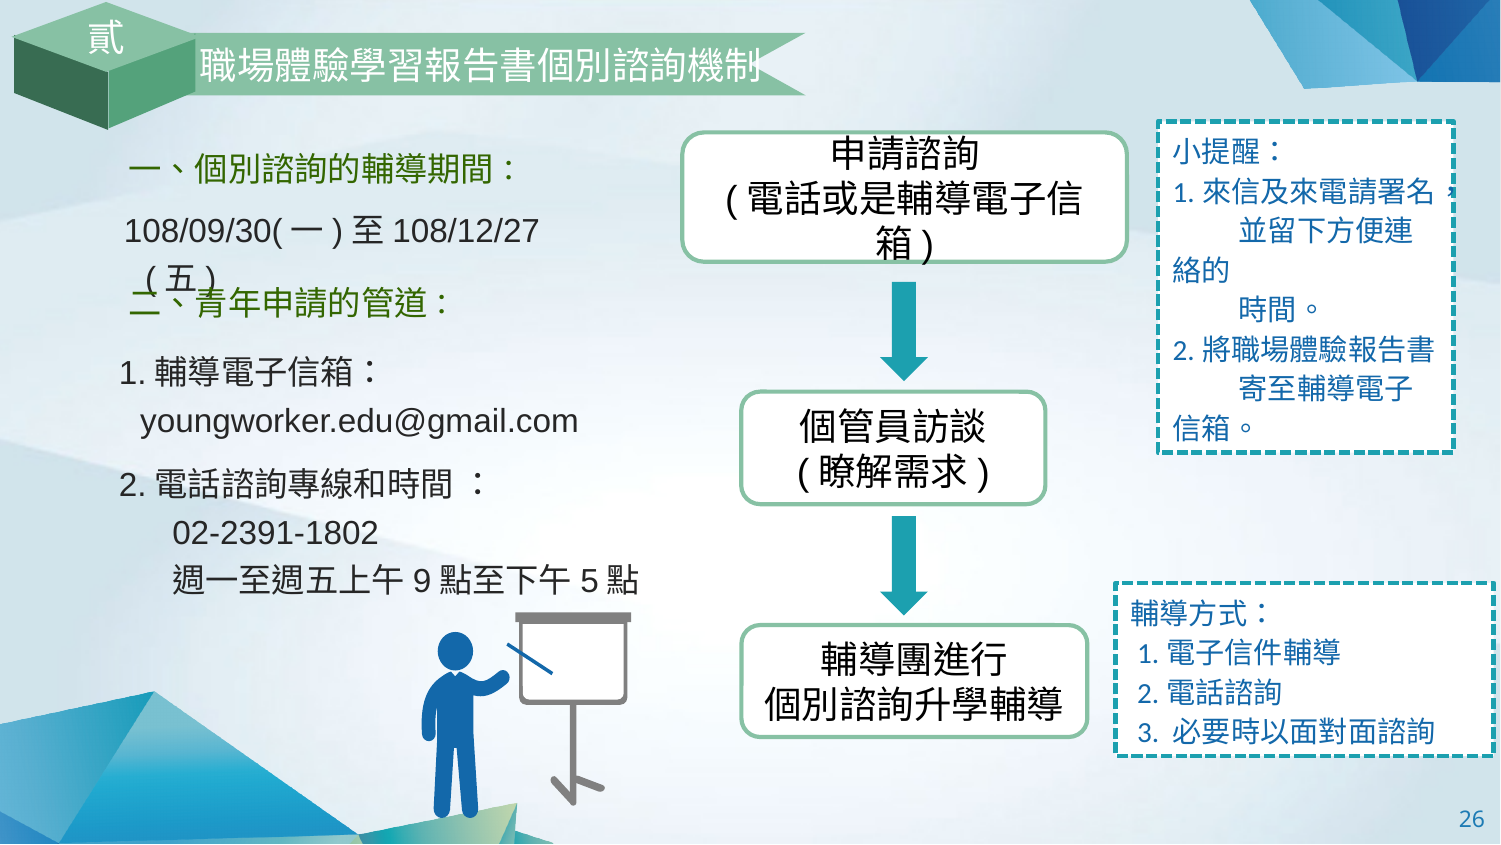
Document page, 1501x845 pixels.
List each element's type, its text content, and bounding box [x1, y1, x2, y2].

text_box 2.電話諮詢專線和時間 ： 02-2391-1802 週一至週五上午9點至下午5點 [6, 455, 767, 620]
text_box 小提醒： 1.來信及來電請署名， 並留下方便連絡的 時間。 2.將職場體驗報告書 寄至輔導電子信箱。 [1158, 121, 1454, 453]
text_box 申請諮詢 (電話或是輔導電子信箱) [682, 132, 1127, 262]
text_box 108/09/30(一)至108/12/27(五) [11, 201, 655, 297]
picture [0, 0, 1501, 844]
text_box [14, 39, 196, 130]
text_box 個管員訪談 (瞭解需求) [741, 391, 1046, 505]
text_box 1.輔導電子信箱：youngworker.edu@gmail.com [6, 343, 729, 438]
text_box 26 [1458, 804, 1495, 832]
text_box [879, 516, 928, 616]
text_box 二、青年申請的管道： [69, 267, 739, 338]
text_box 職場體驗學習報告書個別諮詢機制 [188, 32, 806, 96]
text_box 貳 [11, 1, 201, 72]
text_box [421, 631, 510, 818]
text_box 輔導方式： 1.電子信件輔導 2.電話諮詢 3. 必要時以面對面諮詢 [1115, 582, 1494, 757]
text_box 輔導團進行 個別諮詢升學輔導 [741, 625, 1088, 738]
text_box [506, 612, 632, 806]
text_box 一、個別諮詢的輔導期間： [69, 132, 666, 204]
text_box [879, 281, 928, 382]
